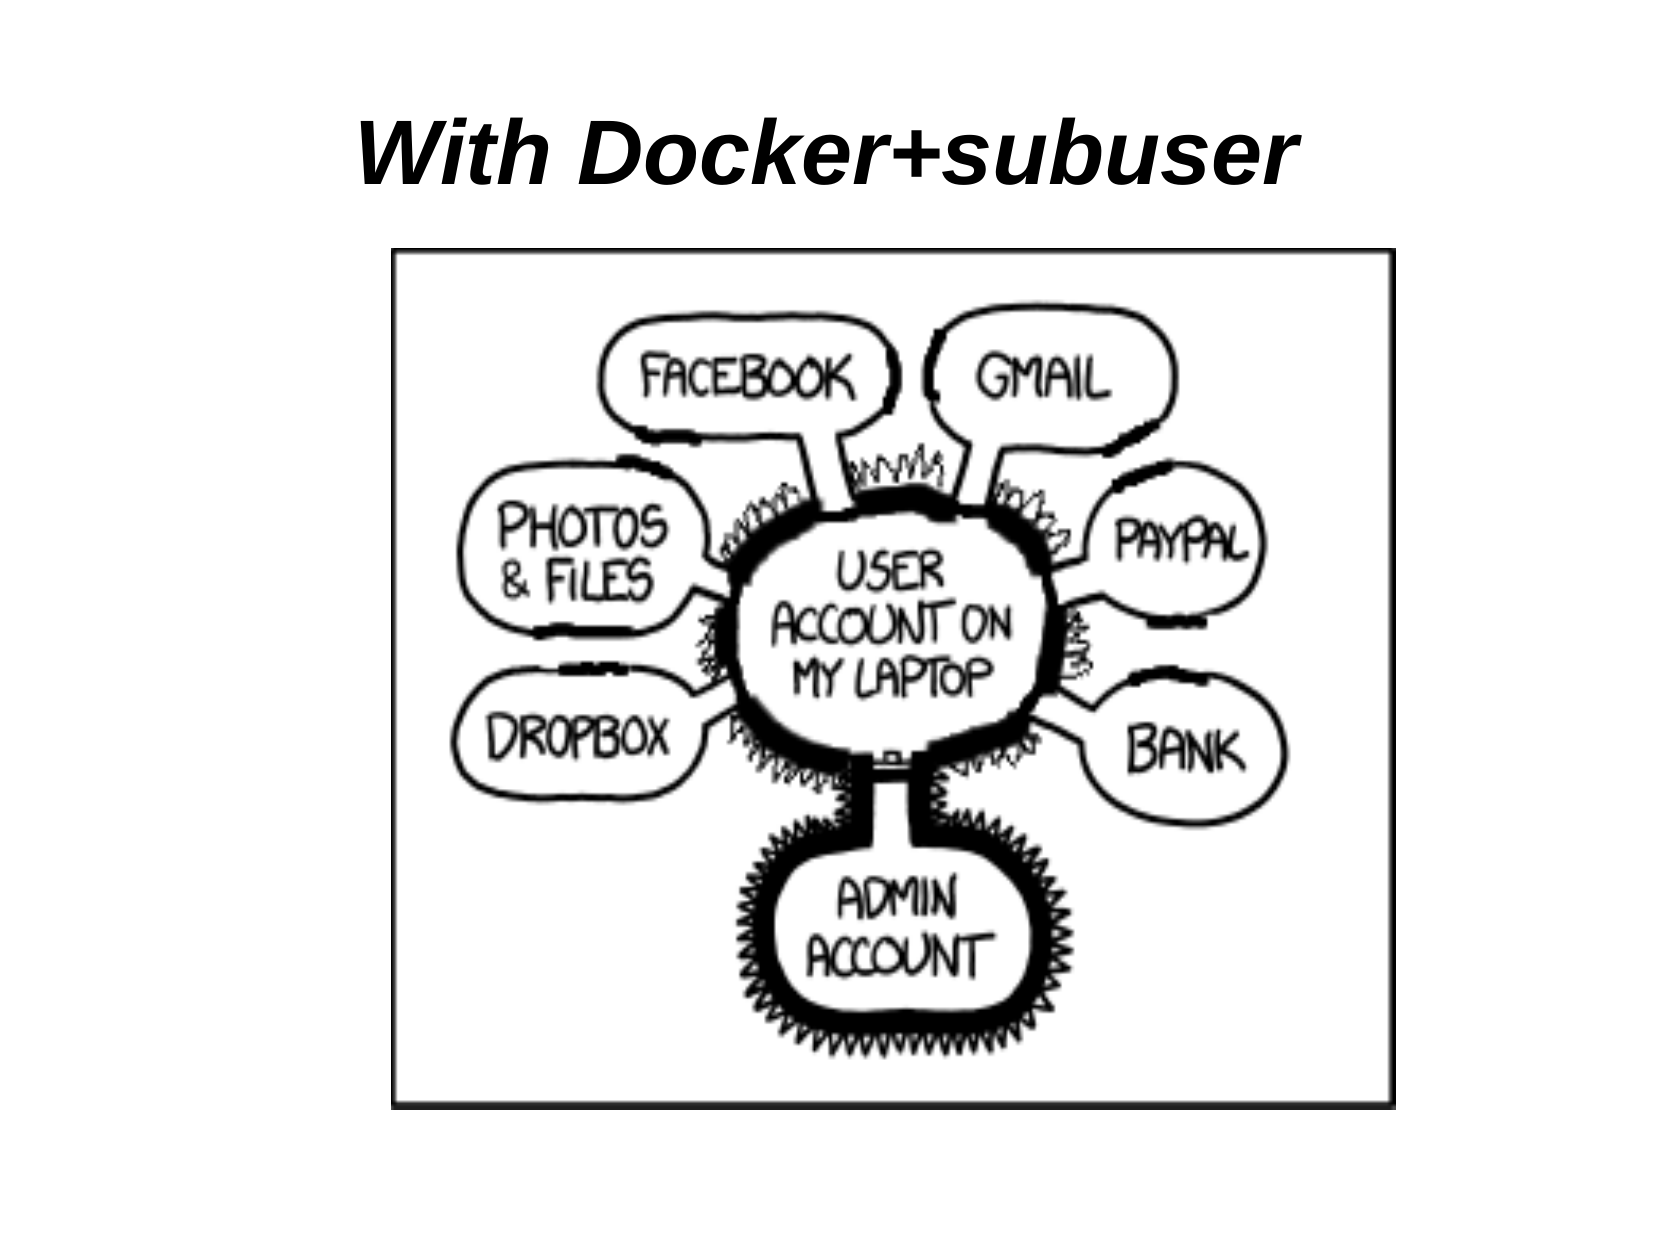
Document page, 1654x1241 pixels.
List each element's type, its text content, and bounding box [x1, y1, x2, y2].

picture [391, 248, 1396, 1111]
title With Docker+subuser [82, 49, 1571, 257]
